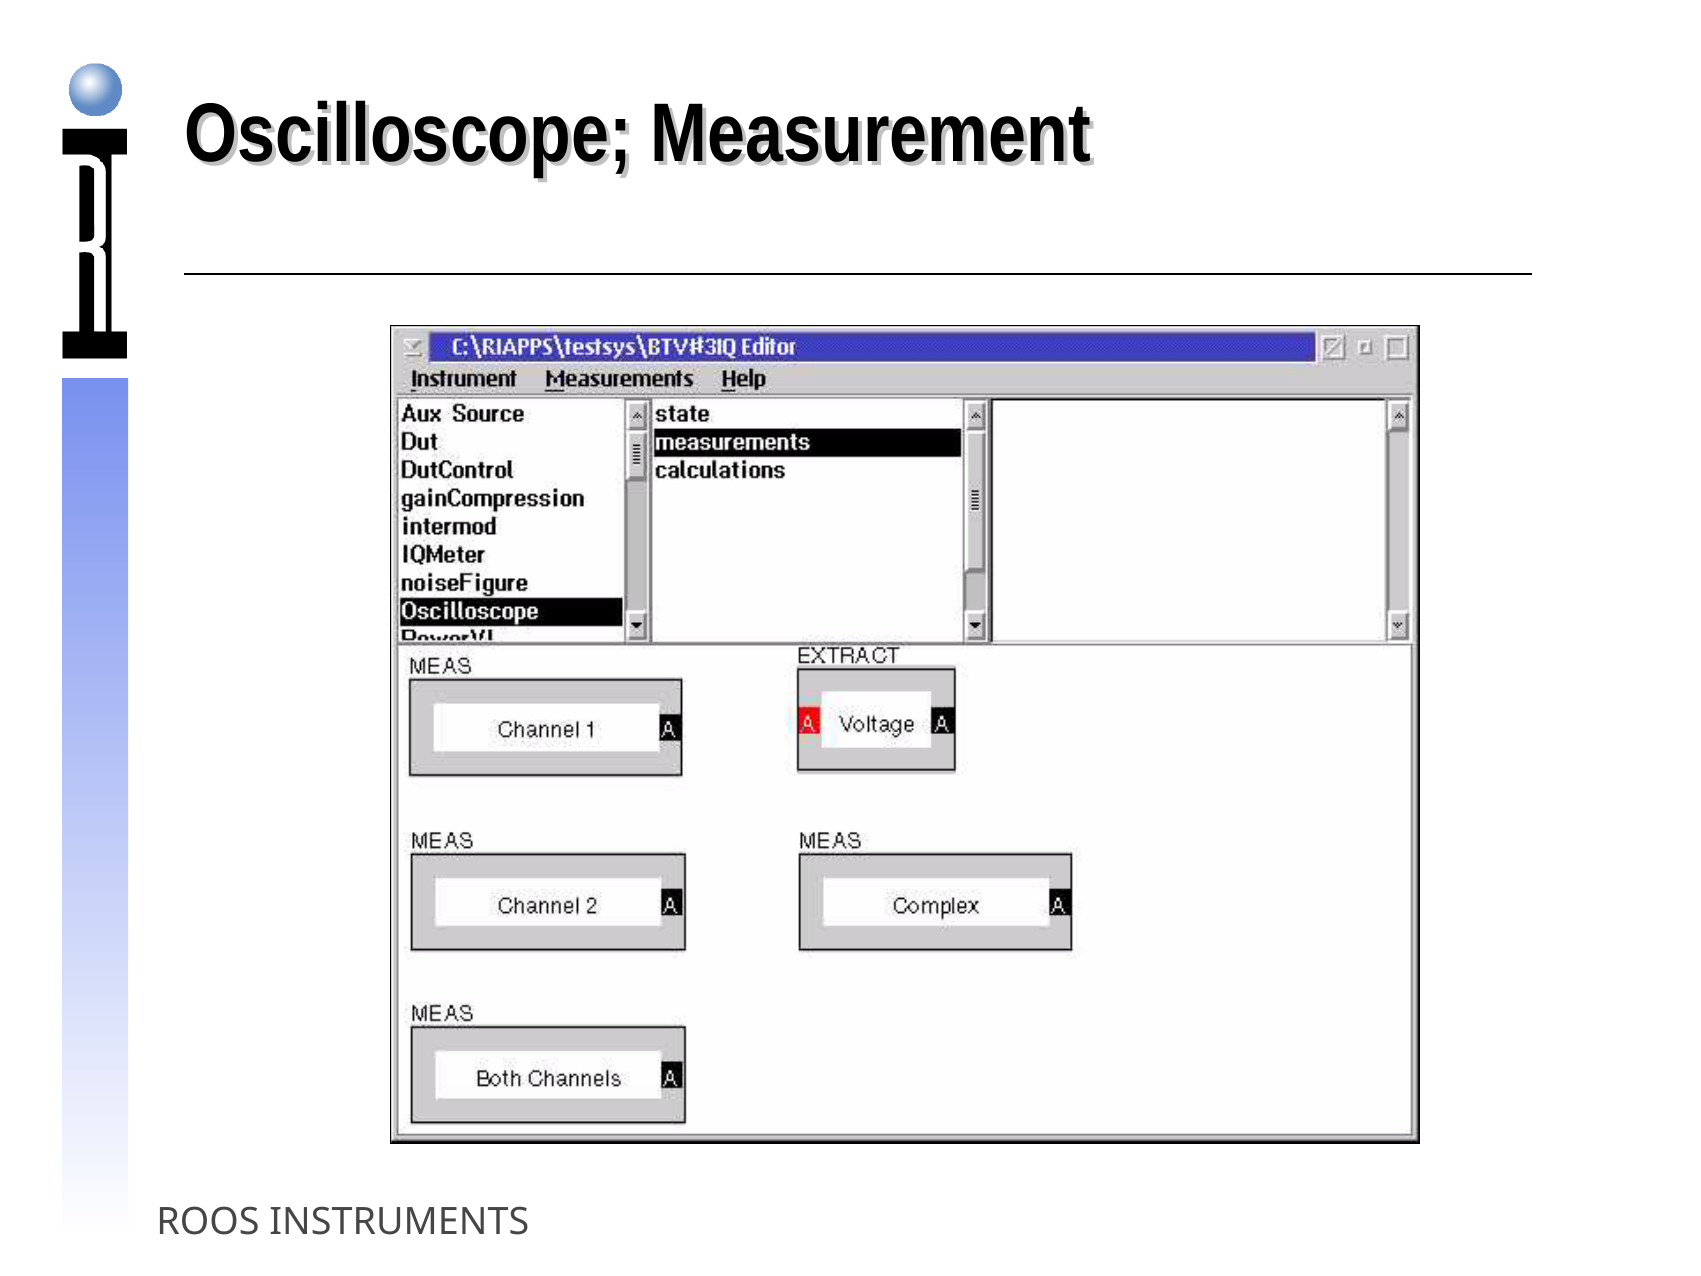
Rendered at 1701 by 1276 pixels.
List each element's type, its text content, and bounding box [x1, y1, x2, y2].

text_box Oscilloscope; Measurement [184, 92, 1539, 268]
picture [390, 325, 1420, 1144]
